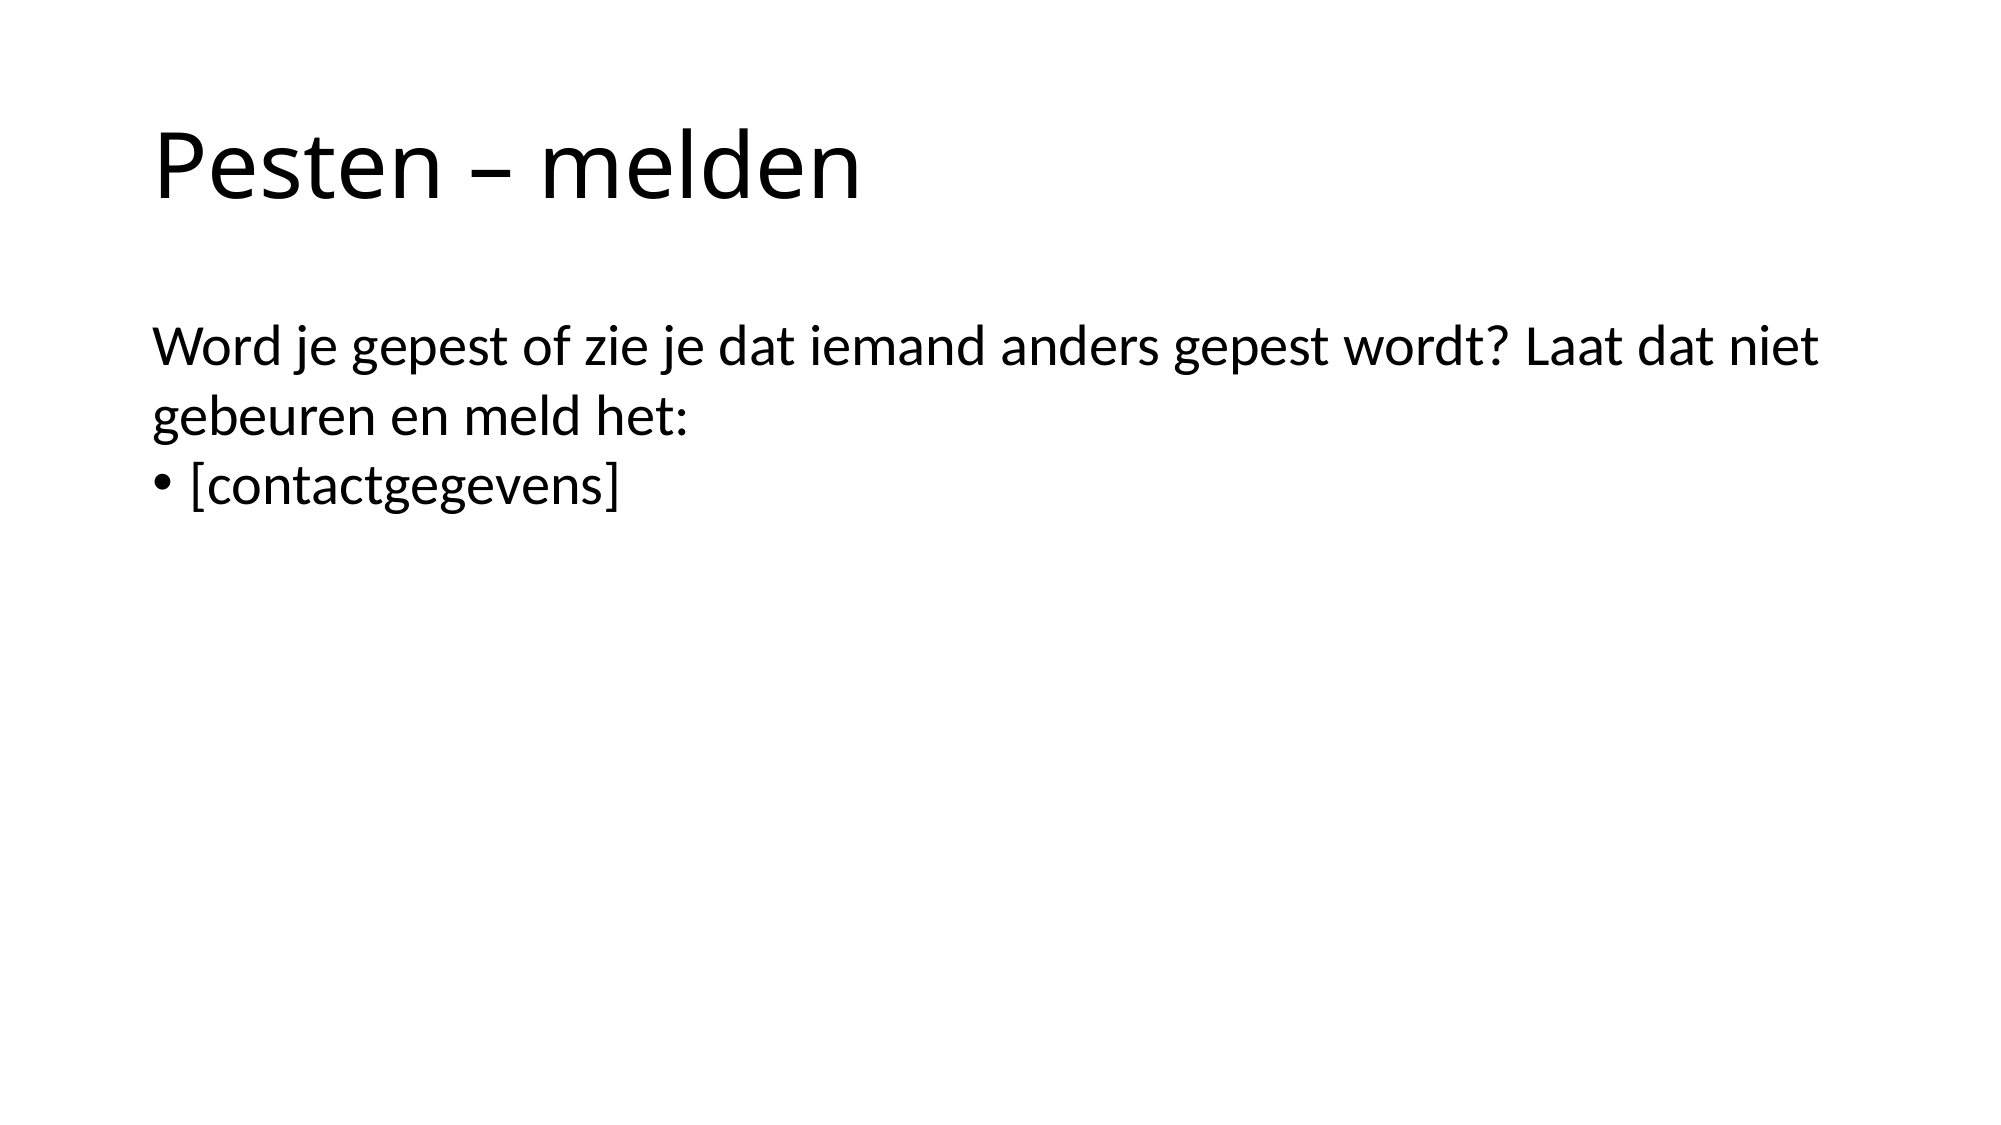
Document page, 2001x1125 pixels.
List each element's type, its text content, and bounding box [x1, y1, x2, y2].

list Word je gepest of zie je dat iemand anders gepest wordt? Laat dat niet gebeuren en meld het: [contactgegevens] [137, 299, 1863, 1014]
title Pesten – melden [137, 59, 1863, 278]
